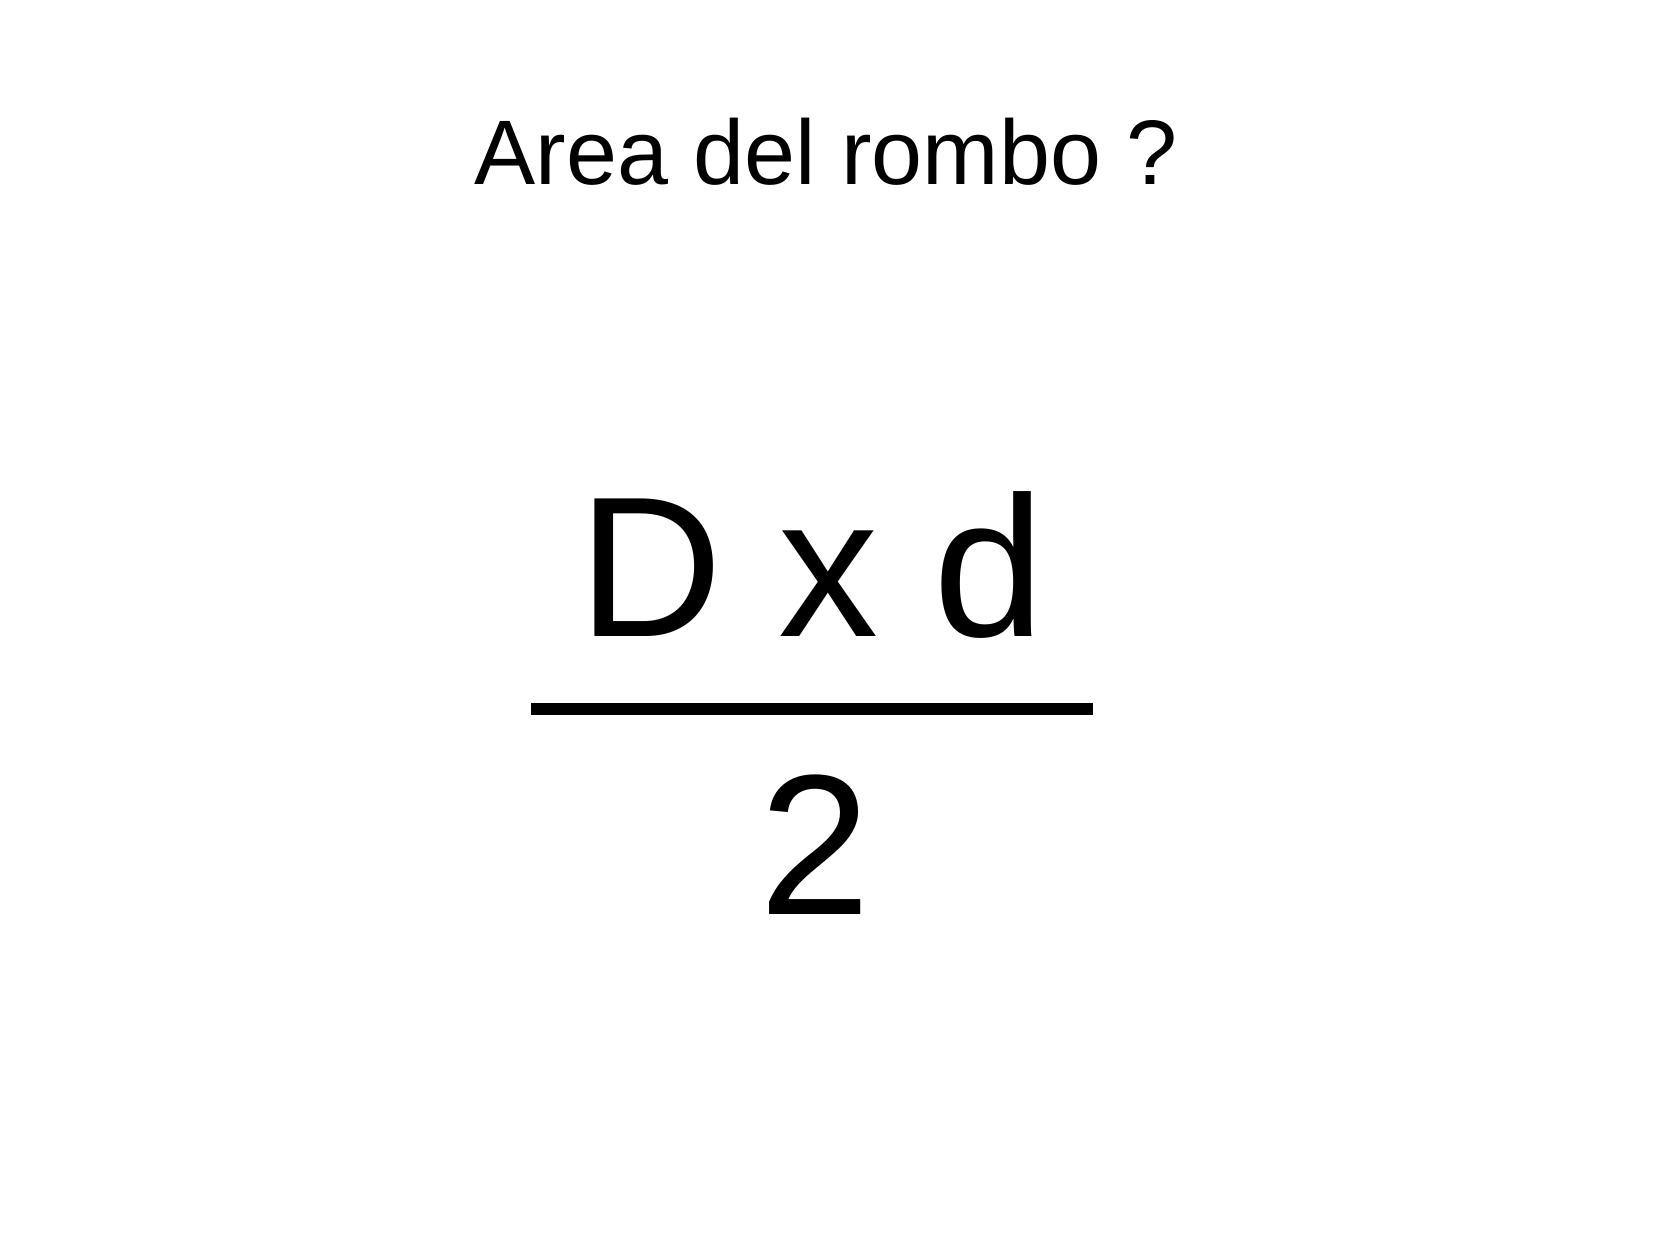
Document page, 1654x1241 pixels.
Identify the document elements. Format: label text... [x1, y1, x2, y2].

title Area del rombo ? [82, 56, 1571, 250]
text_box D x d [265, 455, 1359, 680]
text_box 2 [519, 733, 1111, 957]
